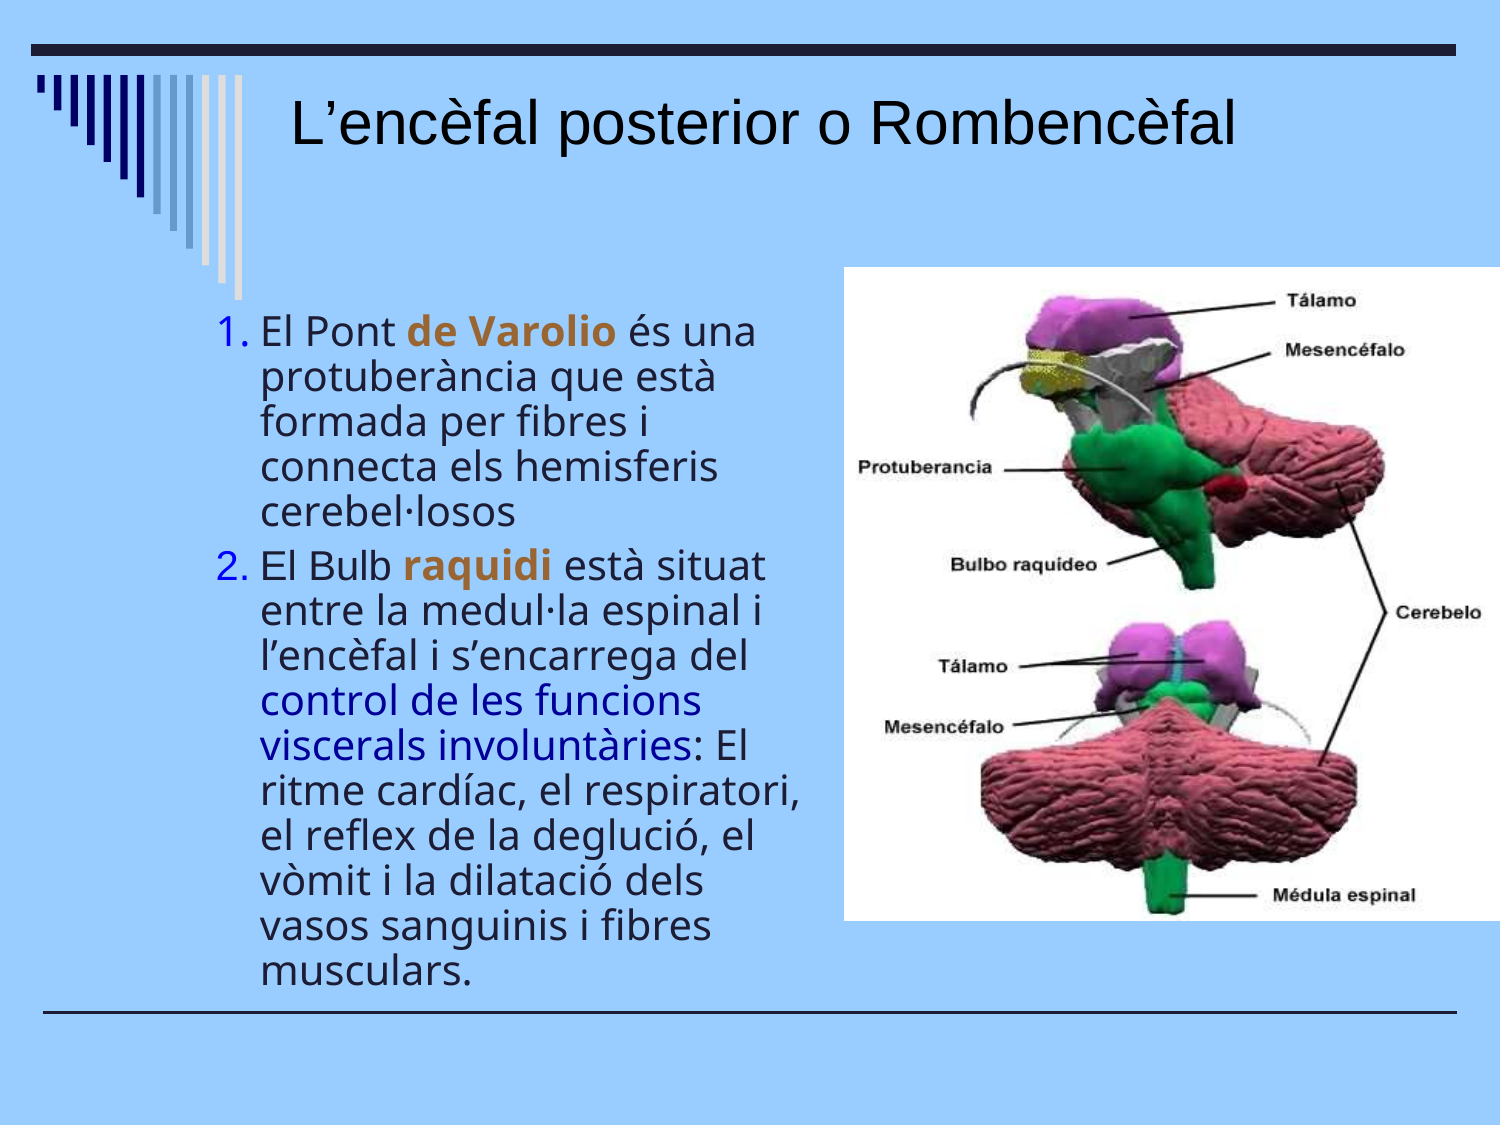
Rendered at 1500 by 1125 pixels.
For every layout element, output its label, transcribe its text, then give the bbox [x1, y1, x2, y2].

picture [844, 267, 1500, 921]
list El Pont de Varolio és una protuberància que està formada per fibres i connecta els hemisferis cerebel·losos El Bulb raquidi està situat entre la medul·la espinal i l’encèfal i s’encarrega del control de les funcions viscerals involuntàries: El ritme cardíac, el respiratori, el reflex de la deglució, el vòmit i la dilatació dels vasos sanguinis i fibres musculars. [171, 302, 820, 1048]
title L’encèfal posterior o Rombencèfal [274, 75, 1425, 288]
